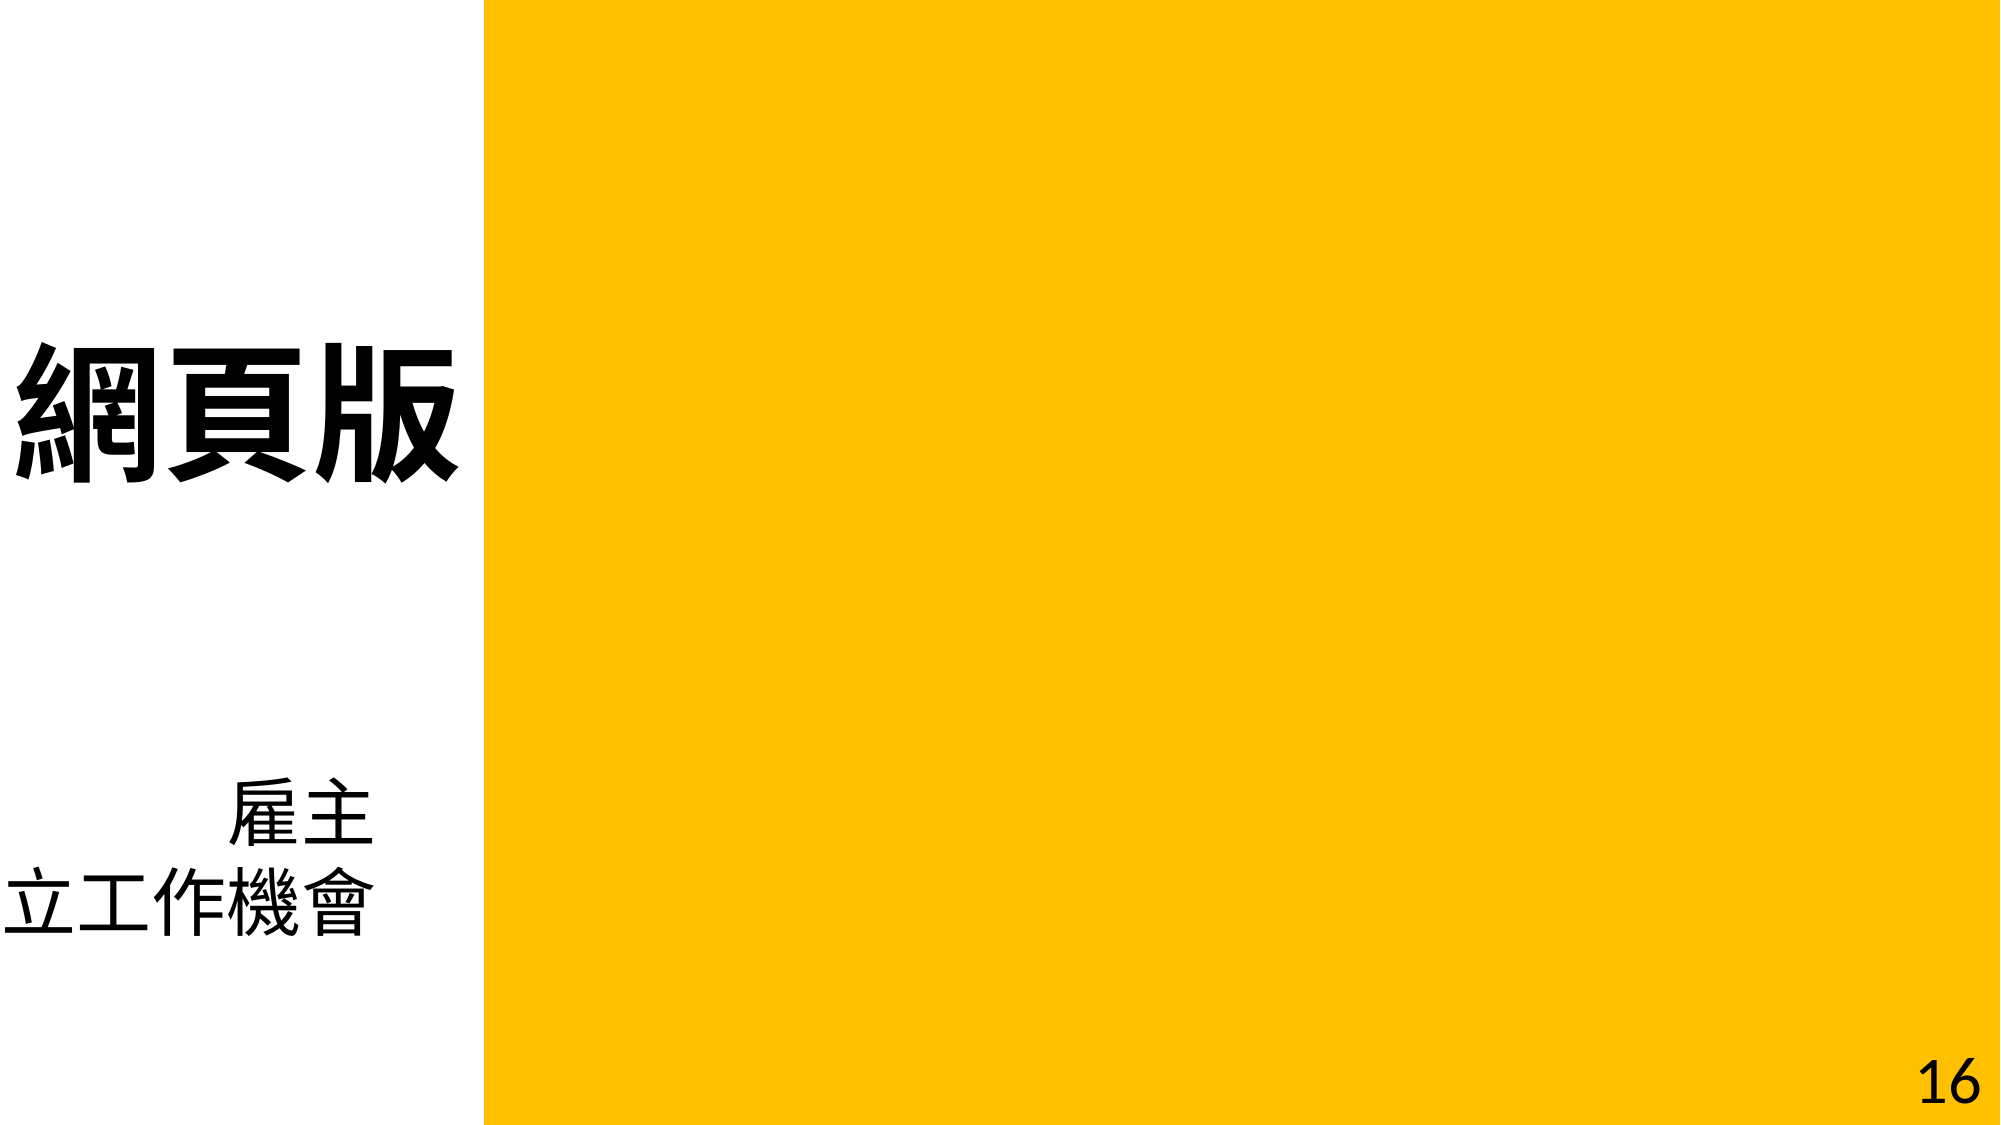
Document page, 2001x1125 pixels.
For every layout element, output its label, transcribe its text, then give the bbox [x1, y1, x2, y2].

text_box 16 [1899, 1029, 2000, 1125]
text_box [484, 0, 2000, 1125]
text_box 雇主 開立工作機會 [0, 757, 485, 955]
text_box 網頁版 [0, 311, 770, 509]
